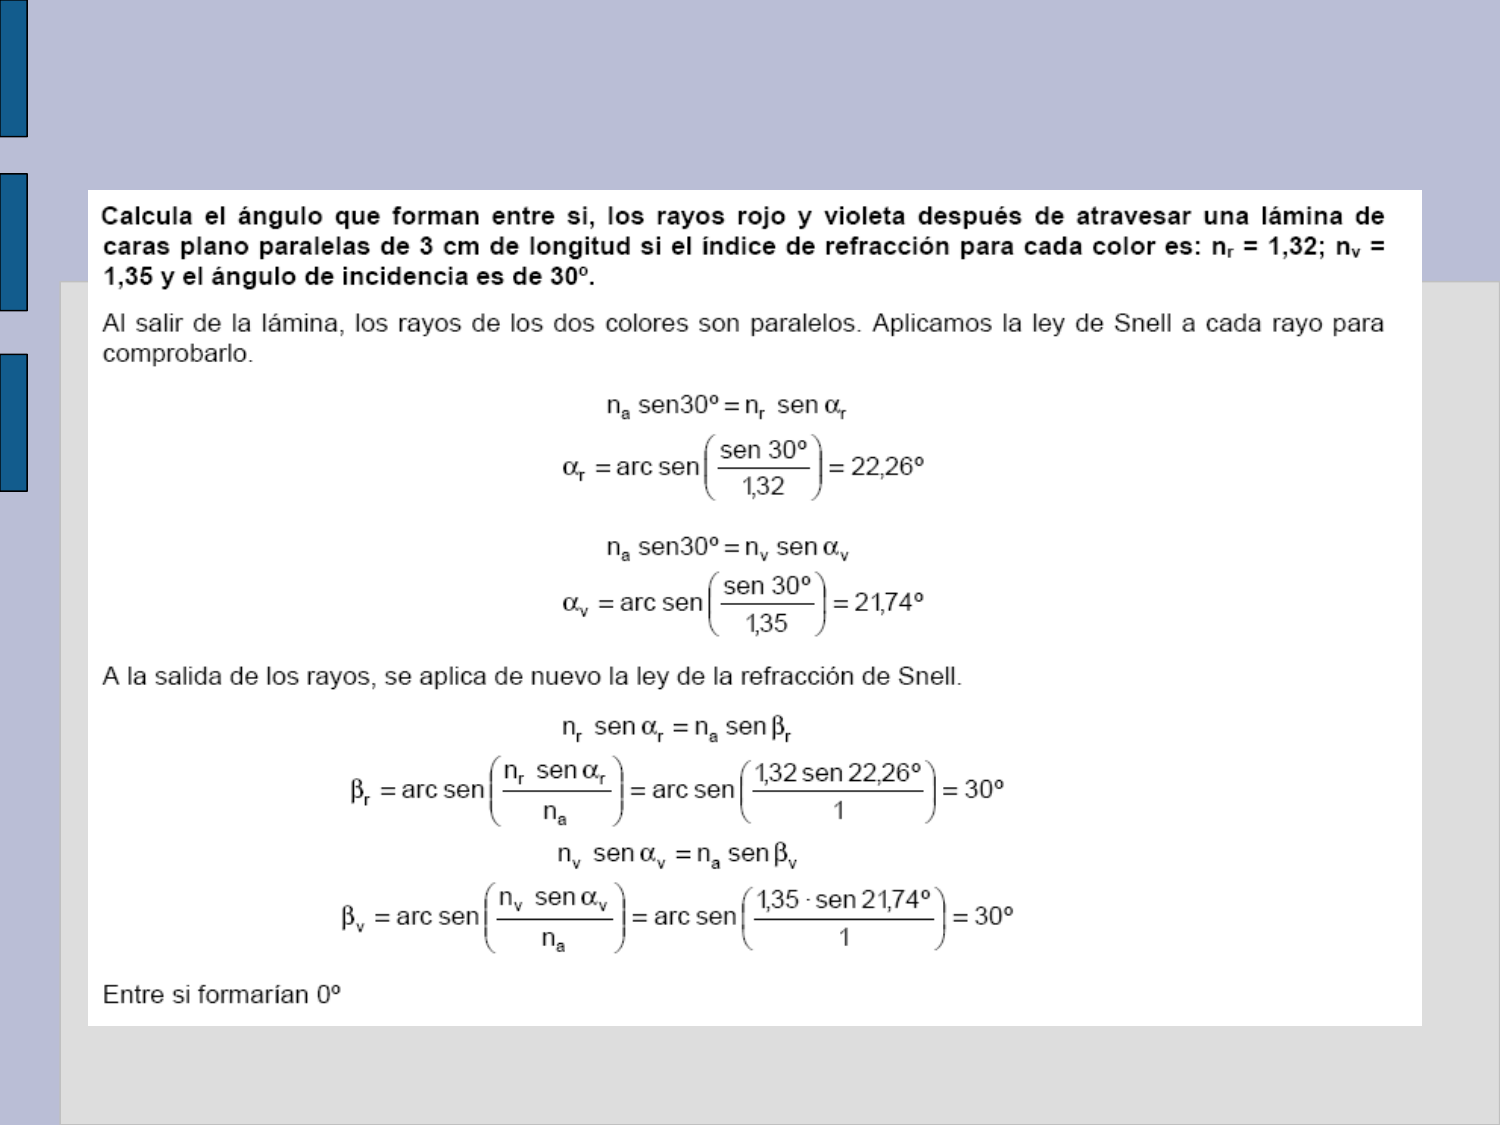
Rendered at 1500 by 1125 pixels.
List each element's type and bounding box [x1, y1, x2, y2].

picture [88, 190, 1422, 1026]
